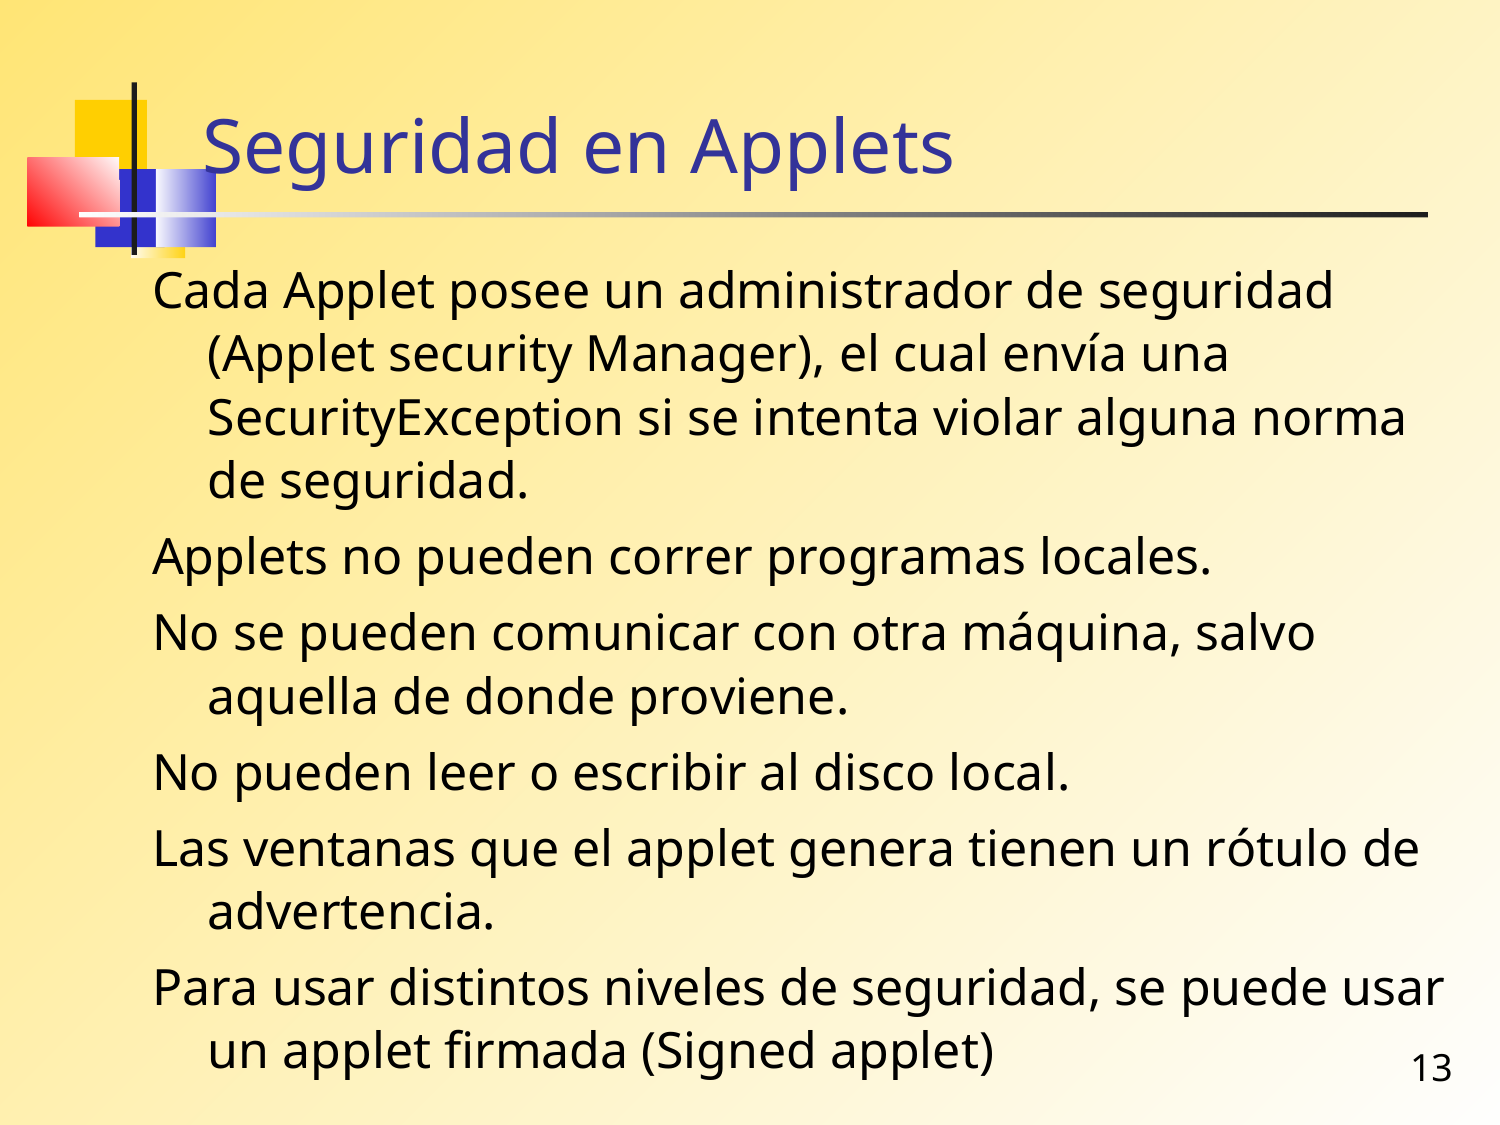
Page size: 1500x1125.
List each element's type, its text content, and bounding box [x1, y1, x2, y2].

list Cada Applet posee un administrador de seguridad (Applet security Manager), el cual envía una SecurityException si se intenta violar alguna norma de seguridad. Applets no pueden correr programas locales. No se pueden comunicar con otra máquina, salvo aquella de donde proviene. No pueden leer o escribir al disco local. Las ventanas que el applet genera tienen un rótulo de advertencia. Para usar distintos niveles de seguridad, se puede usar un applet firmada (Signed applet) [137, 249, 1463, 1053]
title Seguridad en Applets [187, 37, 1466, 201]
